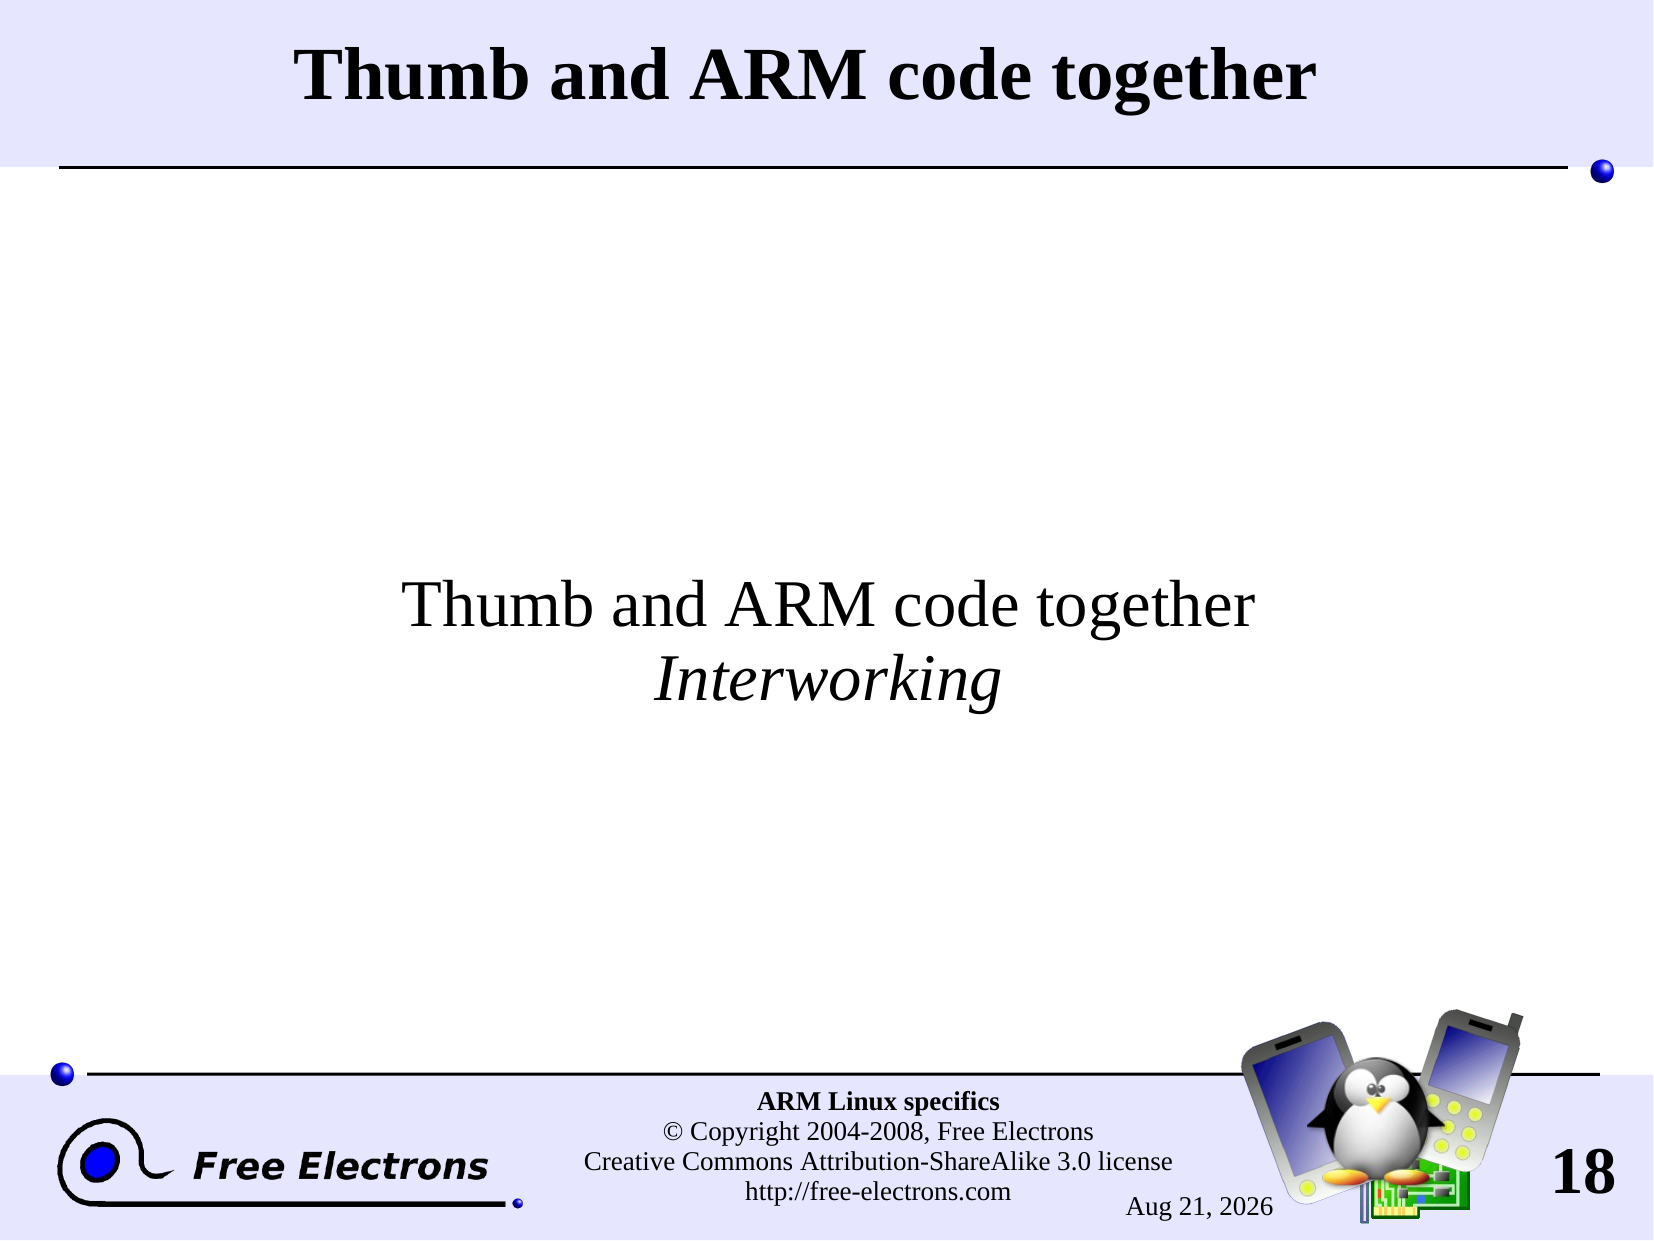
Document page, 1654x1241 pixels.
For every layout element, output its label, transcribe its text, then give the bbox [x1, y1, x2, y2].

title Thumb and ARM code together [60, 12, 1551, 138]
picture [50, 1107, 527, 1216]
picture [1231, 1007, 1538, 1241]
subtitle Thumb and ARM code together Interworking [105, 216, 1518, 1066]
